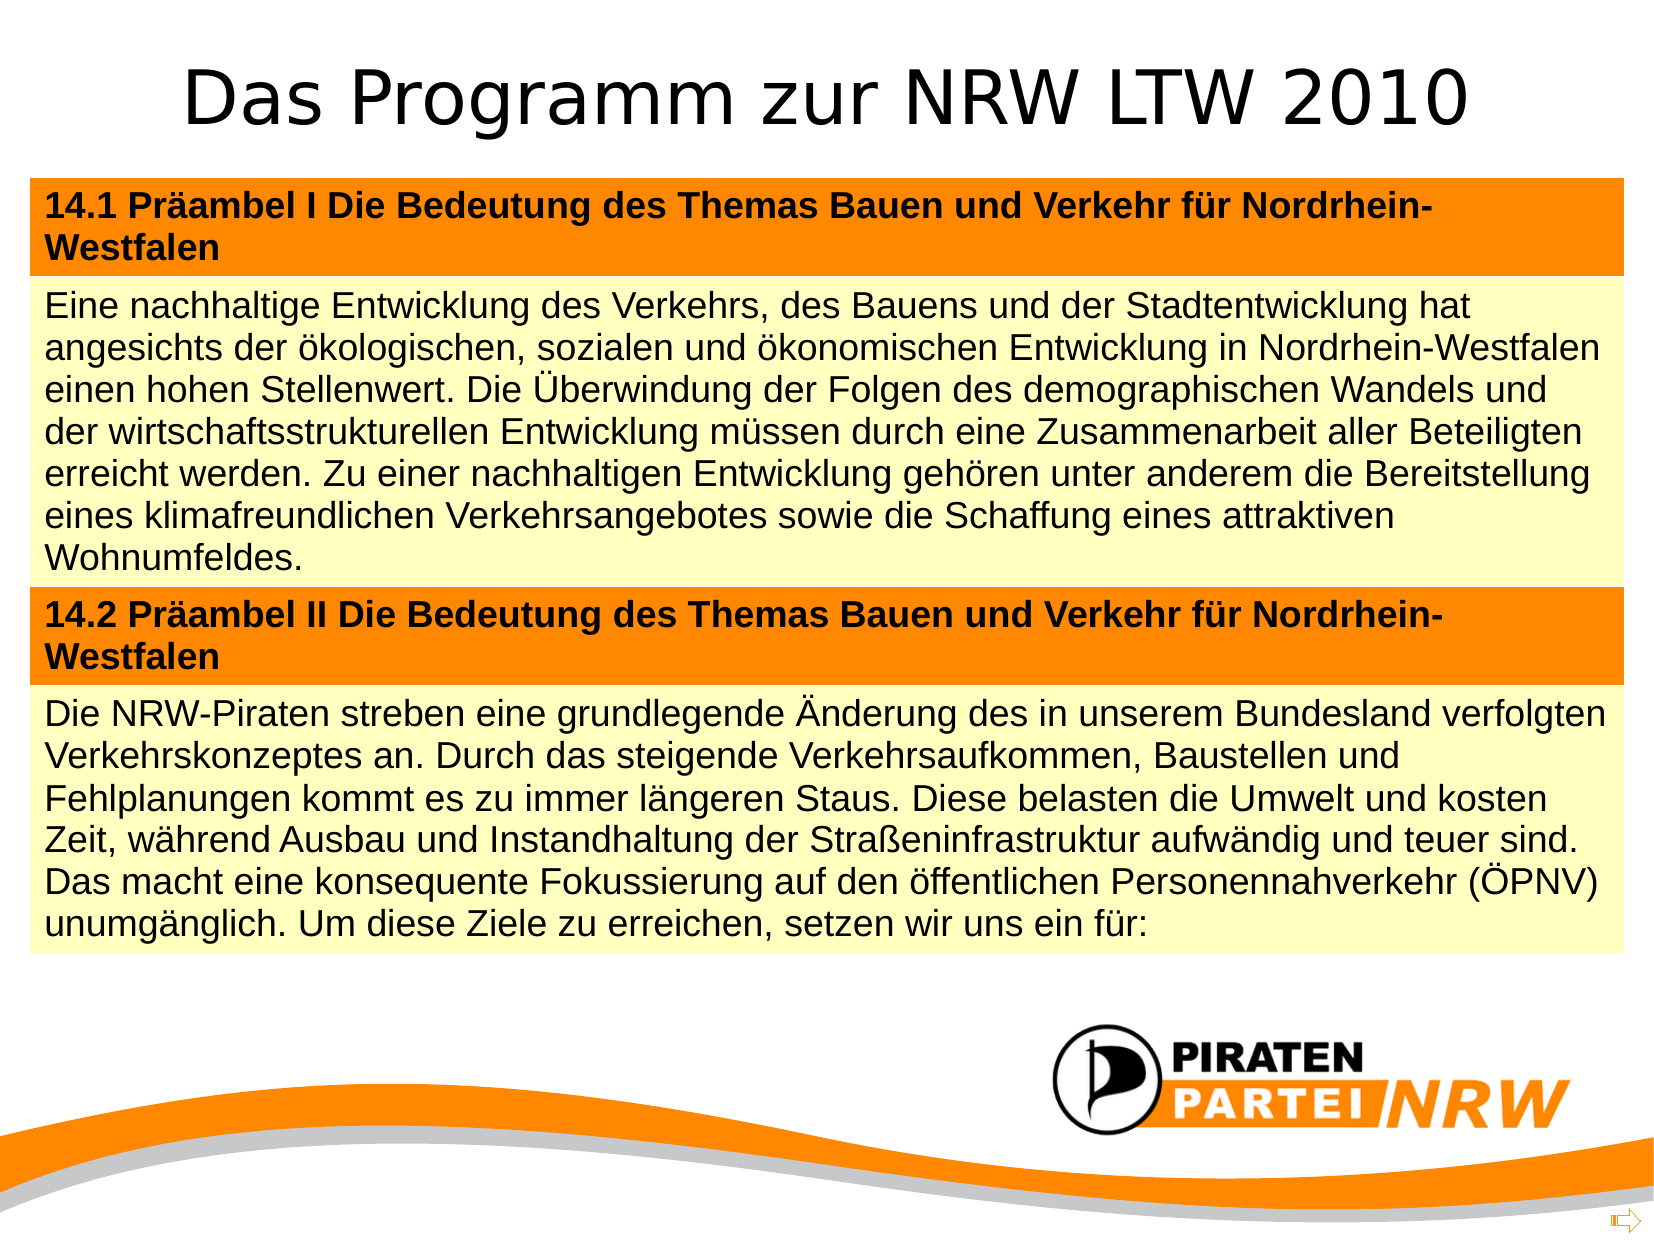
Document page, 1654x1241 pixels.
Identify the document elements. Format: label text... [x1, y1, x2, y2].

table_cell Die NRW-Piraten streben eine grundlegende Änderung des in unserem Bundesland verfolgten Verkehrskonzeptes an. Durch das steigende Verkehrsaufkommen, Baustellen und Fehlplanungen kommt es zu immer längeren Staus. Diese belasten die Umwelt und kosten Zeit, während Ausbau und Instandhaltung der Straßeninfrastruktur aufwändig und teuer sind. Das macht eine konsequente Fokussierung auf den öffentlichen Personennahverkehr (ÖPNV) unumgänglich. Um diese Ziele zu erreichen, setzen wir uns ein für: [30, 686, 1624, 953]
picture [1045, 1021, 1579, 1140]
title Das Programm zur NRW LTW 2010 [82, 54, 1571, 143]
table_header 14.1 Präambel I Die Bedeutung des Themas Bauen und Verkehr für Nordrhein-Westfalen [30, 178, 1624, 276]
table_cell Eine nachhaltige Entwicklung des Verkehrs, des Bauens und der Stadtentwicklung hat angesichts der ökologischen, sozialen und ökonomischen Entwicklung in Nordrhein-Westfalen einen hohen Stellenwert. Die Überwindung der Folgen des demographischen Wandels und der wirtschaftsstrukturellen Entwicklung müssen durch eine Zusammenarbeit aller Beteiligten erreicht werden. Zu einer nachhaltigen Entwicklung gehören unter anderem die Bereitstellung eines klimafreundlichen Verkehrsangebotes sowie die Schaffung eines attraktiven Wohnumfeldes. [30, 277, 1624, 586]
table_cell 14.2 Präambel II Die Bedeutung des Themas Bauen und Verkehr für Nordrhein-Westfalen [30, 587, 1624, 685]
